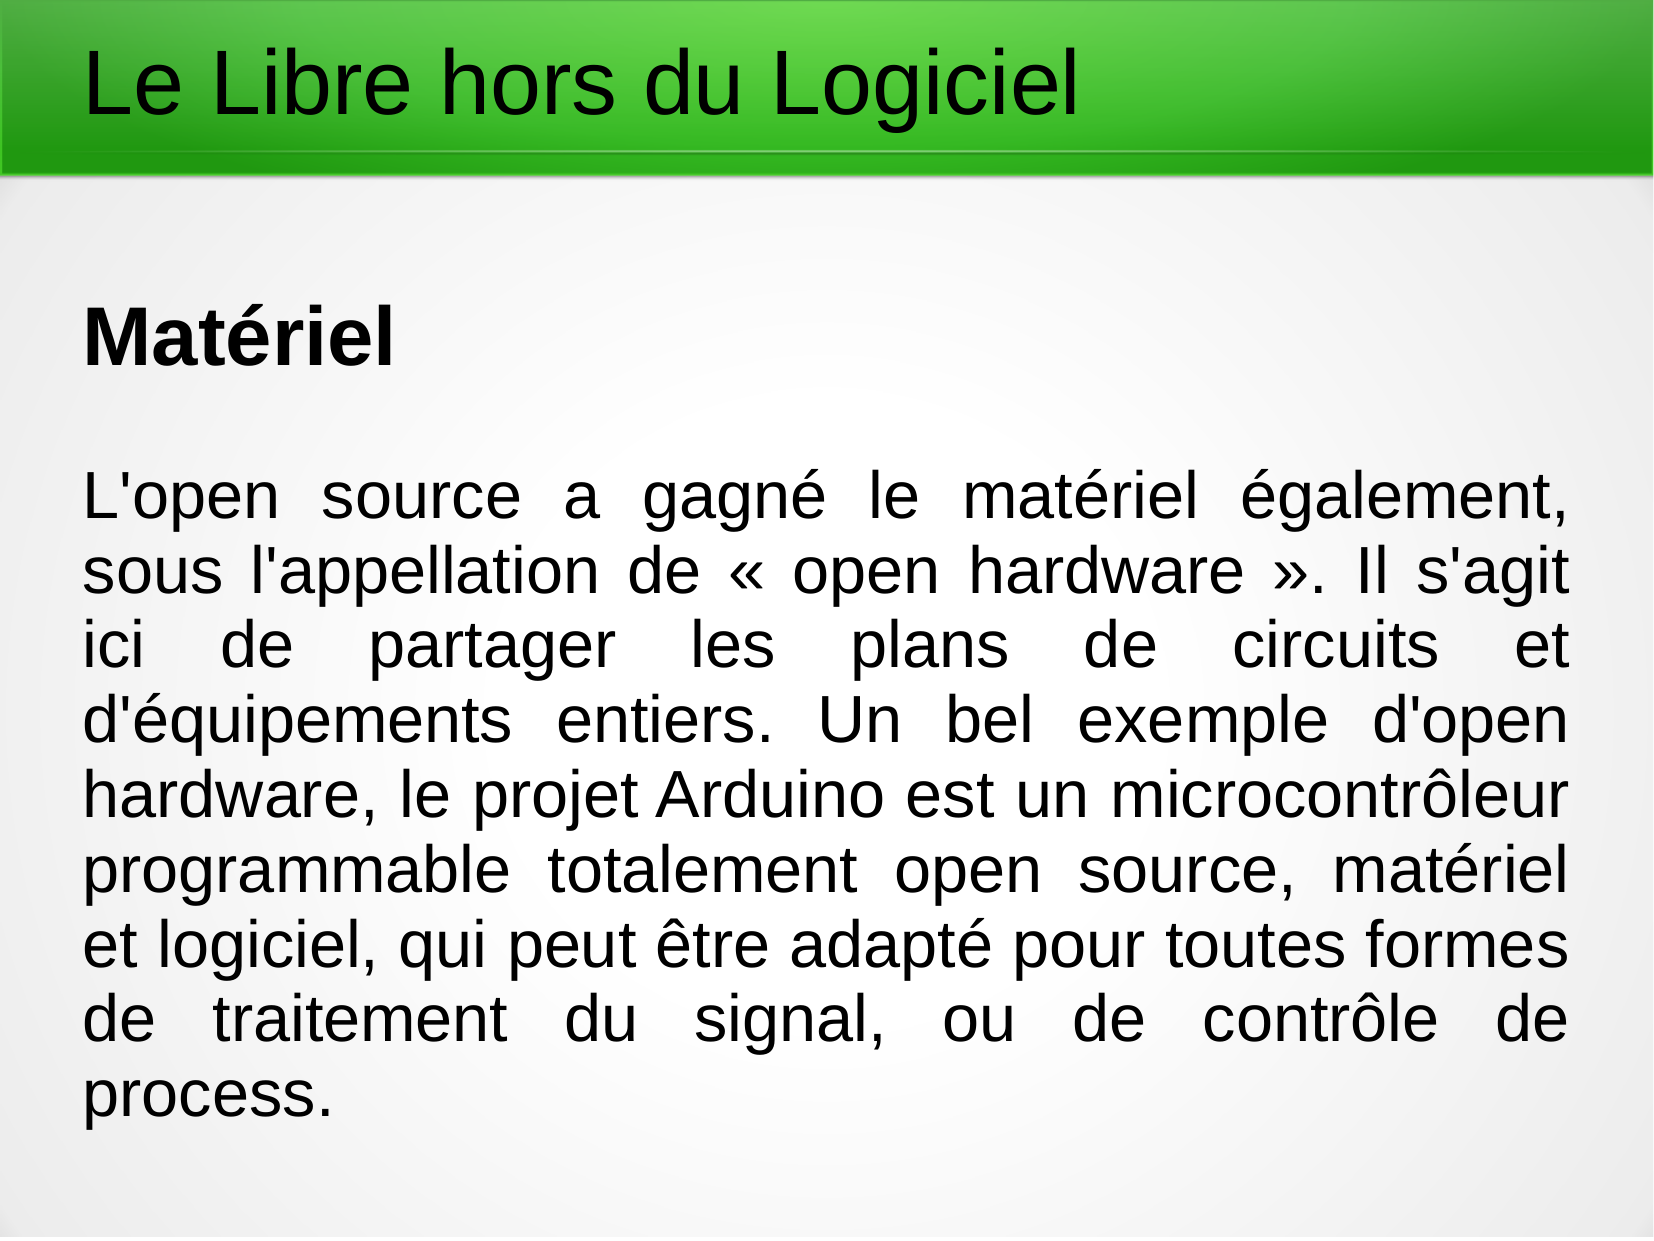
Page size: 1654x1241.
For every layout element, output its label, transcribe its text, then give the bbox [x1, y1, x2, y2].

subtitle Matériel L'open source a gagné le matériel également, sous l'appellation de « open hardware ». Il s'agit ici de partager les plans de circuits et d'équipements entiers. Un bel exemple d'open hardware, le projet Arduino est un microcontrôleur programmable totalement open source, matériel et logiciel, qui peut être adapté pour toutes formes de traitement du signal, ou de contrôle de process. [82, 290, 1571, 1241]
title Le Libre hors du Logiciel [82, 11, 1571, 154]
picture [0, 0, 1654, 1237]
